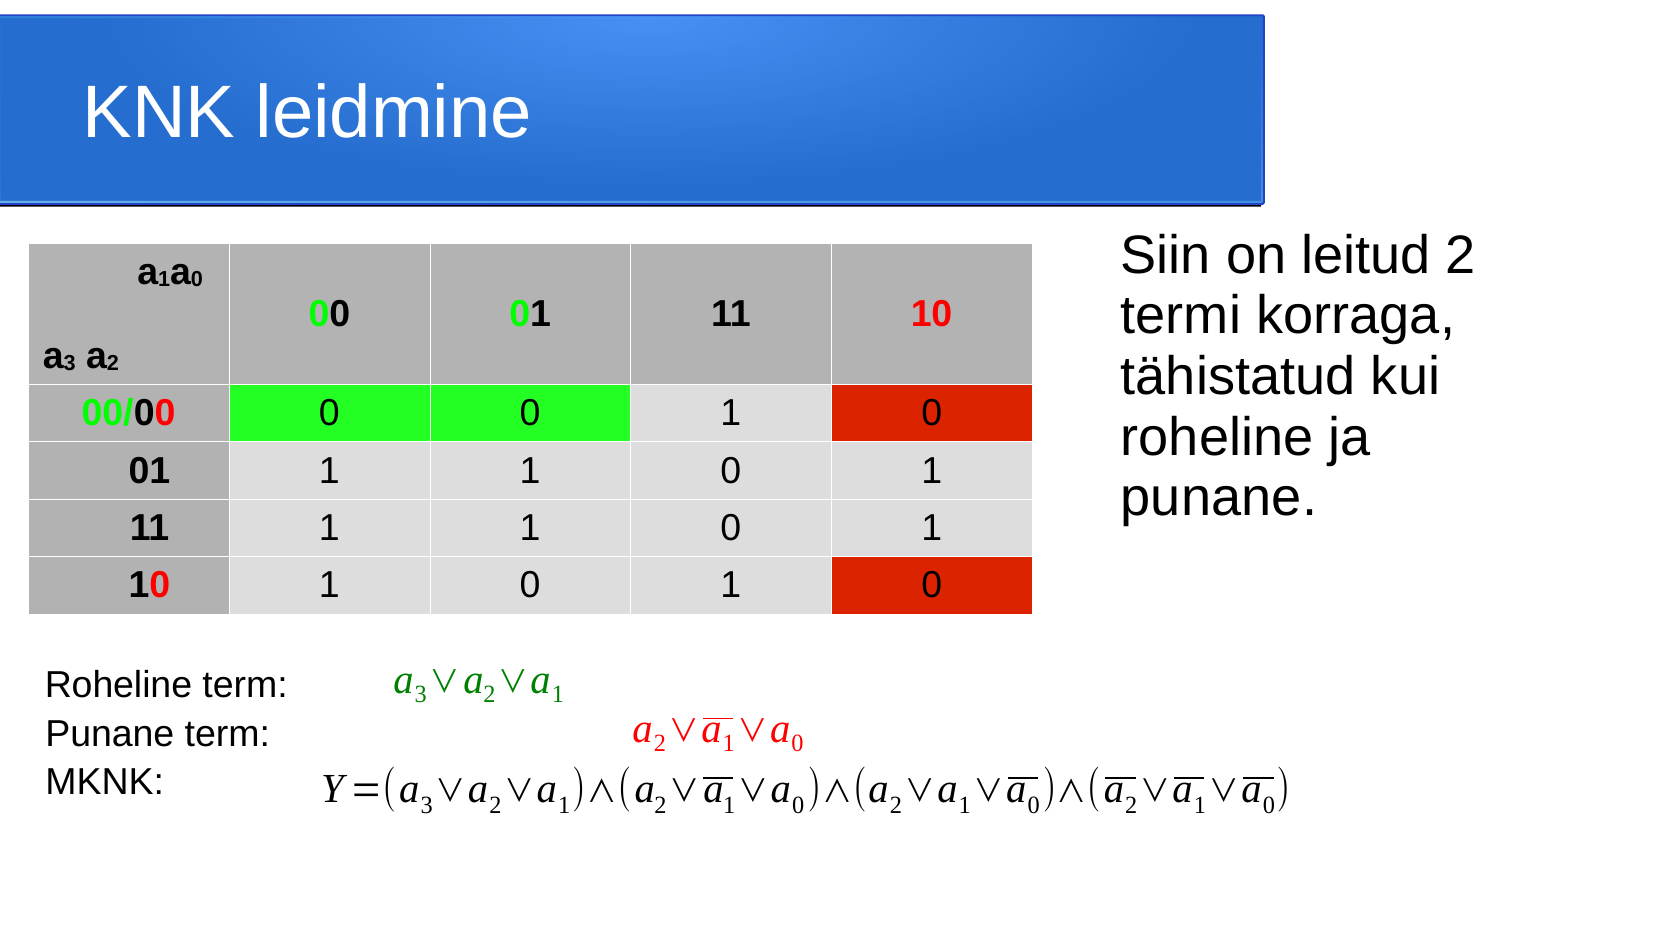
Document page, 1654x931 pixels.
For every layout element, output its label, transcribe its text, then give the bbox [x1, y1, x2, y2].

table_cell 1 [631, 557, 831, 614]
table_cell 01 [29, 442, 229, 499]
table_cell 1 [832, 442, 1032, 499]
table_cell 1 [431, 442, 630, 499]
title KNK leidmine [82, 35, 1235, 189]
table_cell 0 [631, 442, 831, 499]
table_header 10 [832, 244, 1032, 384]
table_header 01 [431, 244, 630, 384]
table_cell 11 [29, 500, 229, 556]
table_cell 00/00 [29, 385, 229, 441]
chart [626, 705, 811, 757]
table_cell 0 [431, 557, 630, 614]
table_cell 1 [832, 500, 1032, 556]
table_cell 0 [431, 385, 630, 441]
table_cell 10 [29, 557, 229, 614]
text_box Punane term: [30, 705, 286, 753]
table_header 00 [230, 244, 430, 384]
table_cell 1 [230, 442, 430, 499]
table_cell 1 [431, 500, 630, 556]
table_cell 0 [631, 500, 831, 556]
table_cell 0 [832, 557, 1032, 614]
list Siin on leitud 2 termi korraga, tähistatud kui roheline ja punane. [1050, 224, 1571, 764]
table_cell 0 [832, 385, 1032, 441]
table_cell 1 [230, 500, 430, 556]
text_box Roheline term: [30, 656, 303, 713]
table_header 11 [631, 244, 831, 384]
table_cell 1 [230, 557, 430, 614]
chart [315, 765, 1297, 818]
table_header a1a0 a3 a2 [29, 244, 229, 384]
text_box MKNK: [30, 753, 350, 811]
table_cell 0 [230, 385, 430, 441]
chart [387, 656, 571, 708]
table_cell 1 [631, 385, 831, 441]
